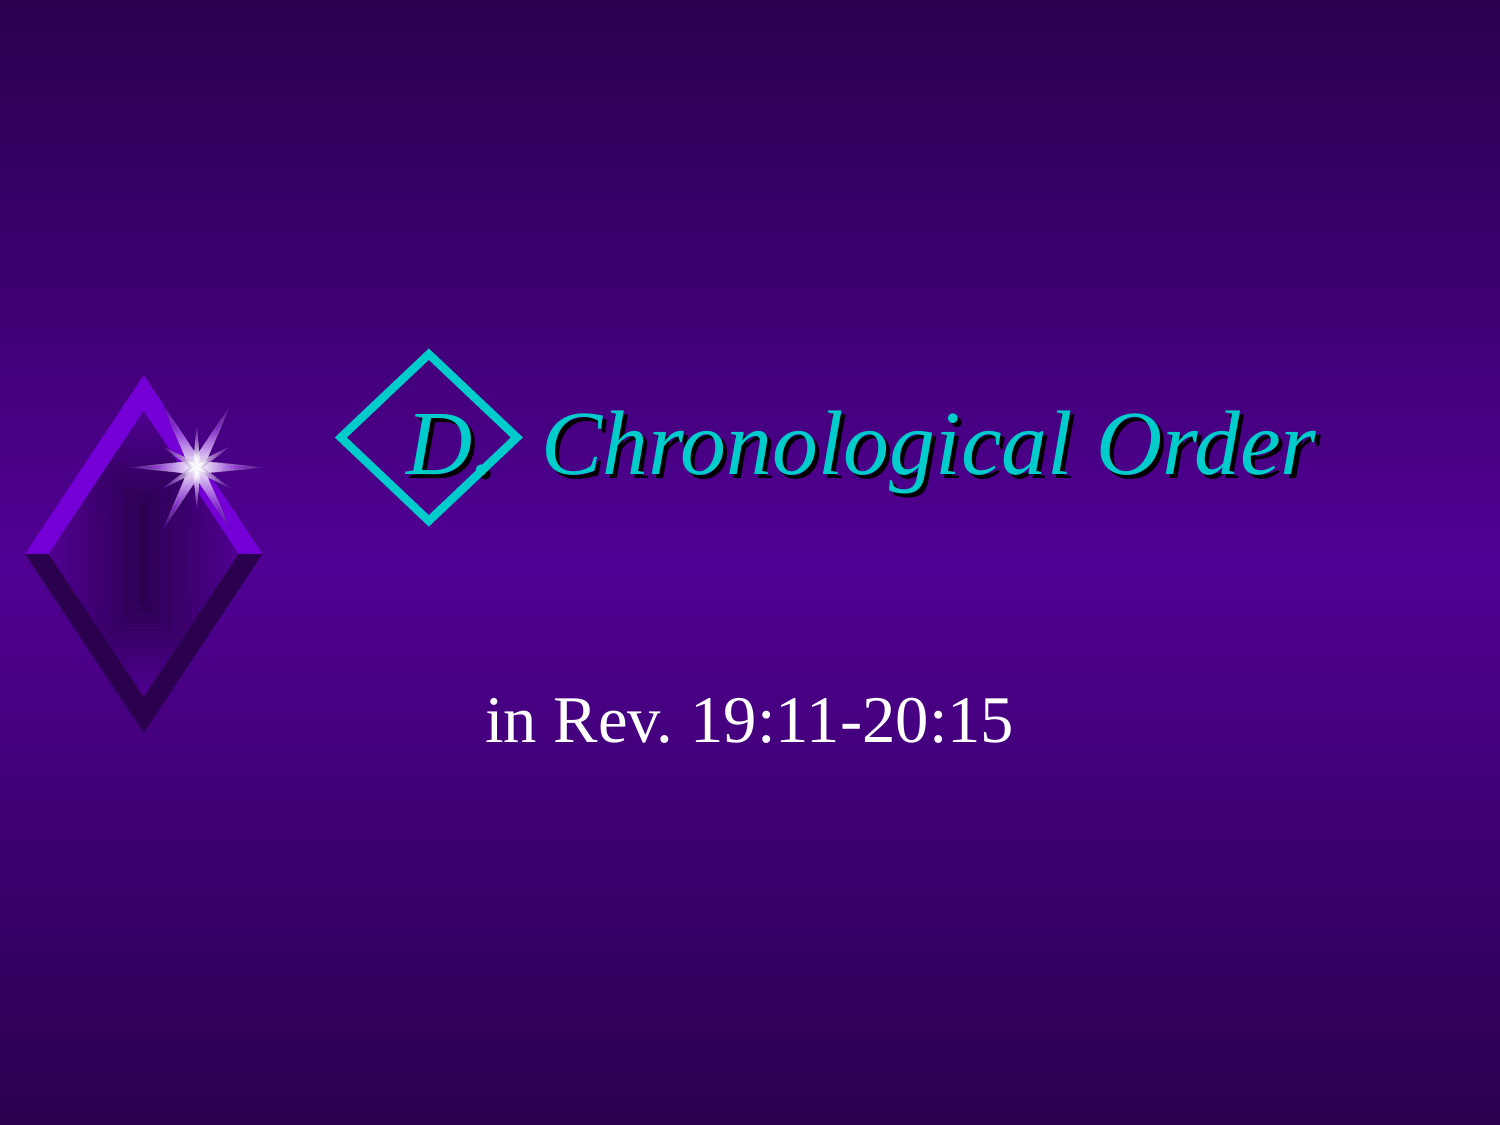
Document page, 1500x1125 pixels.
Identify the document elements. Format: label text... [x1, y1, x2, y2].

subtitle in Rev. 19:11-20:15 [225, 675, 1276, 963]
title D. Chronological Order [224, 349, 1500, 538]
title D. Chronological Order [348, 361, 510, 514]
